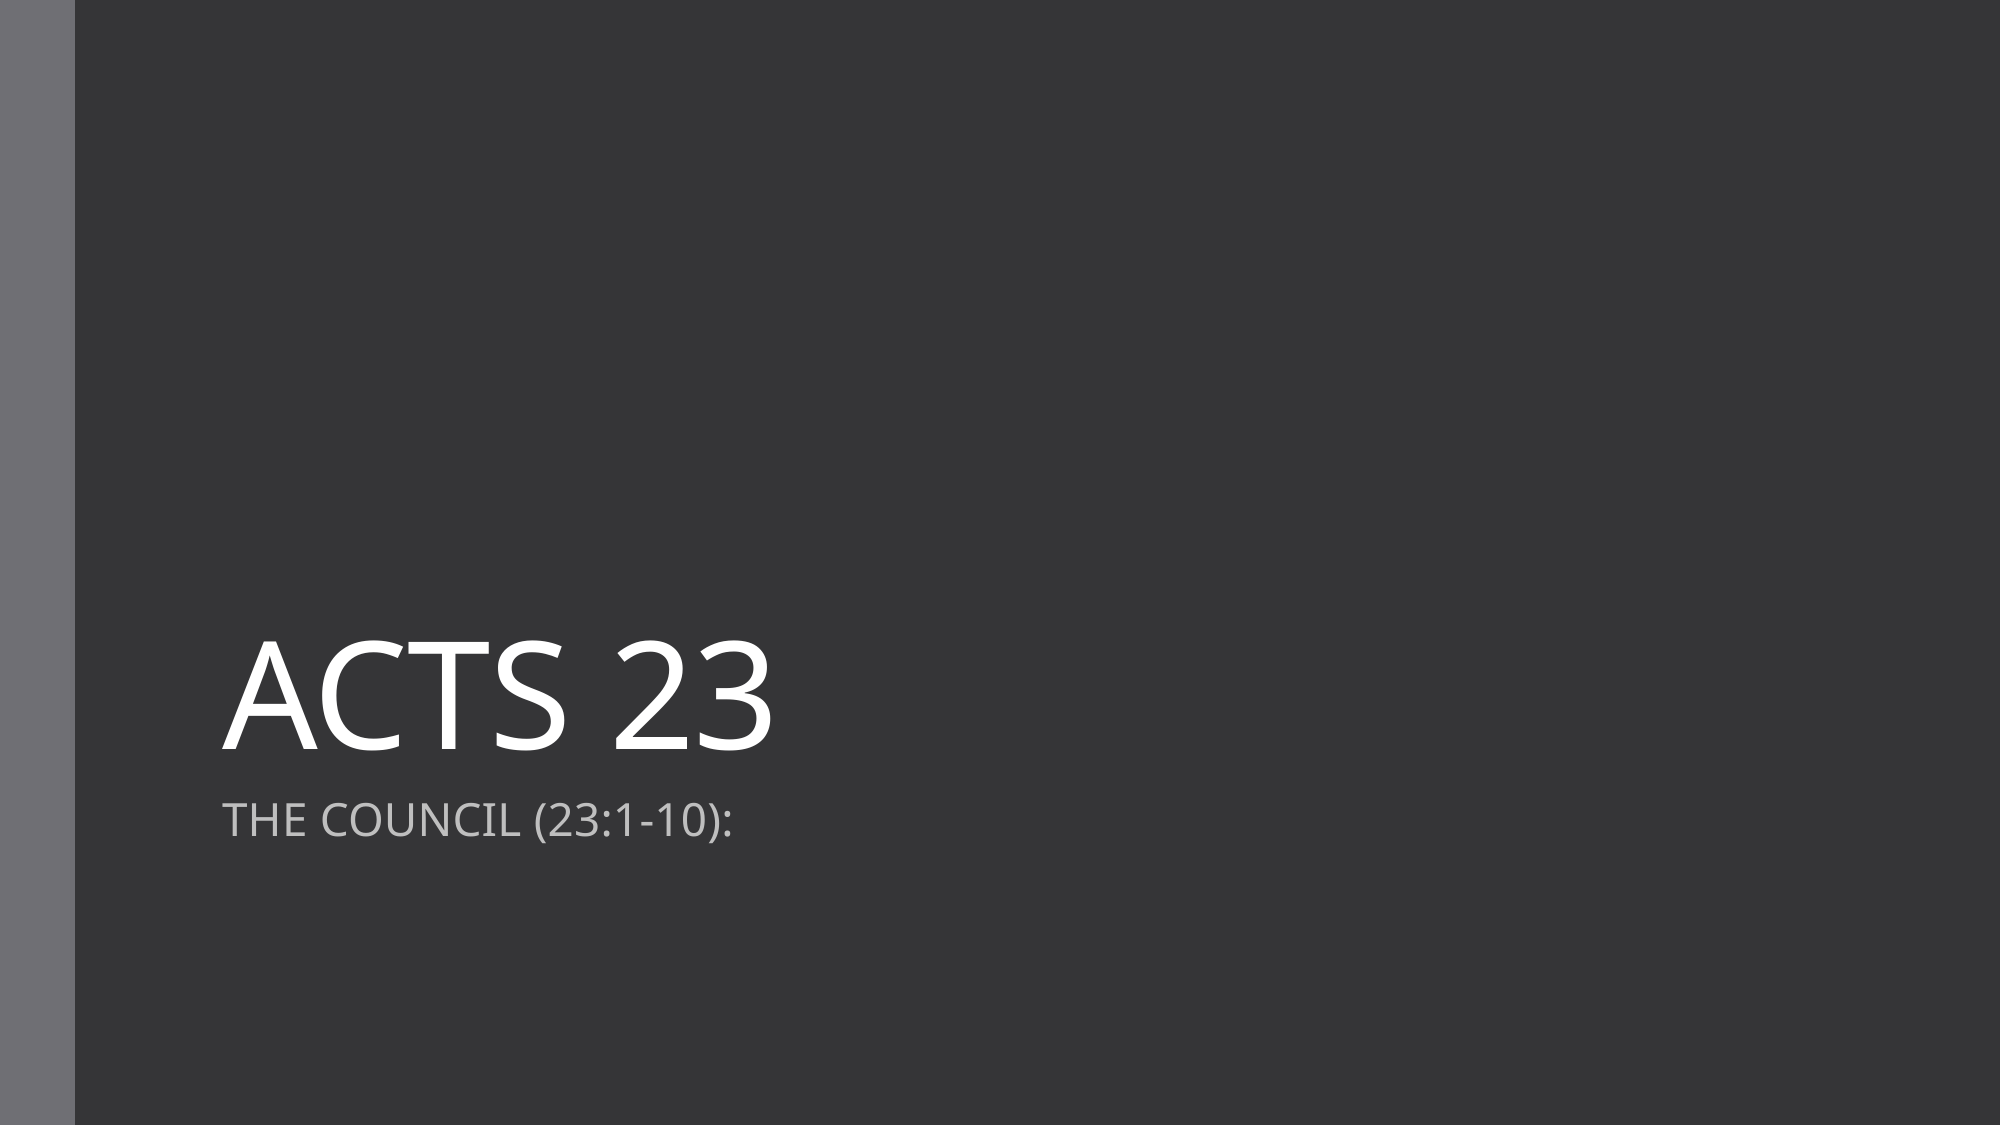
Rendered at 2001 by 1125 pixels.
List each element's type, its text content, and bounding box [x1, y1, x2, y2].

subtitle THE COUNCIL (23:1-10): [206, 787, 1752, 1066]
title ACTS 23 [206, 124, 1752, 787]
